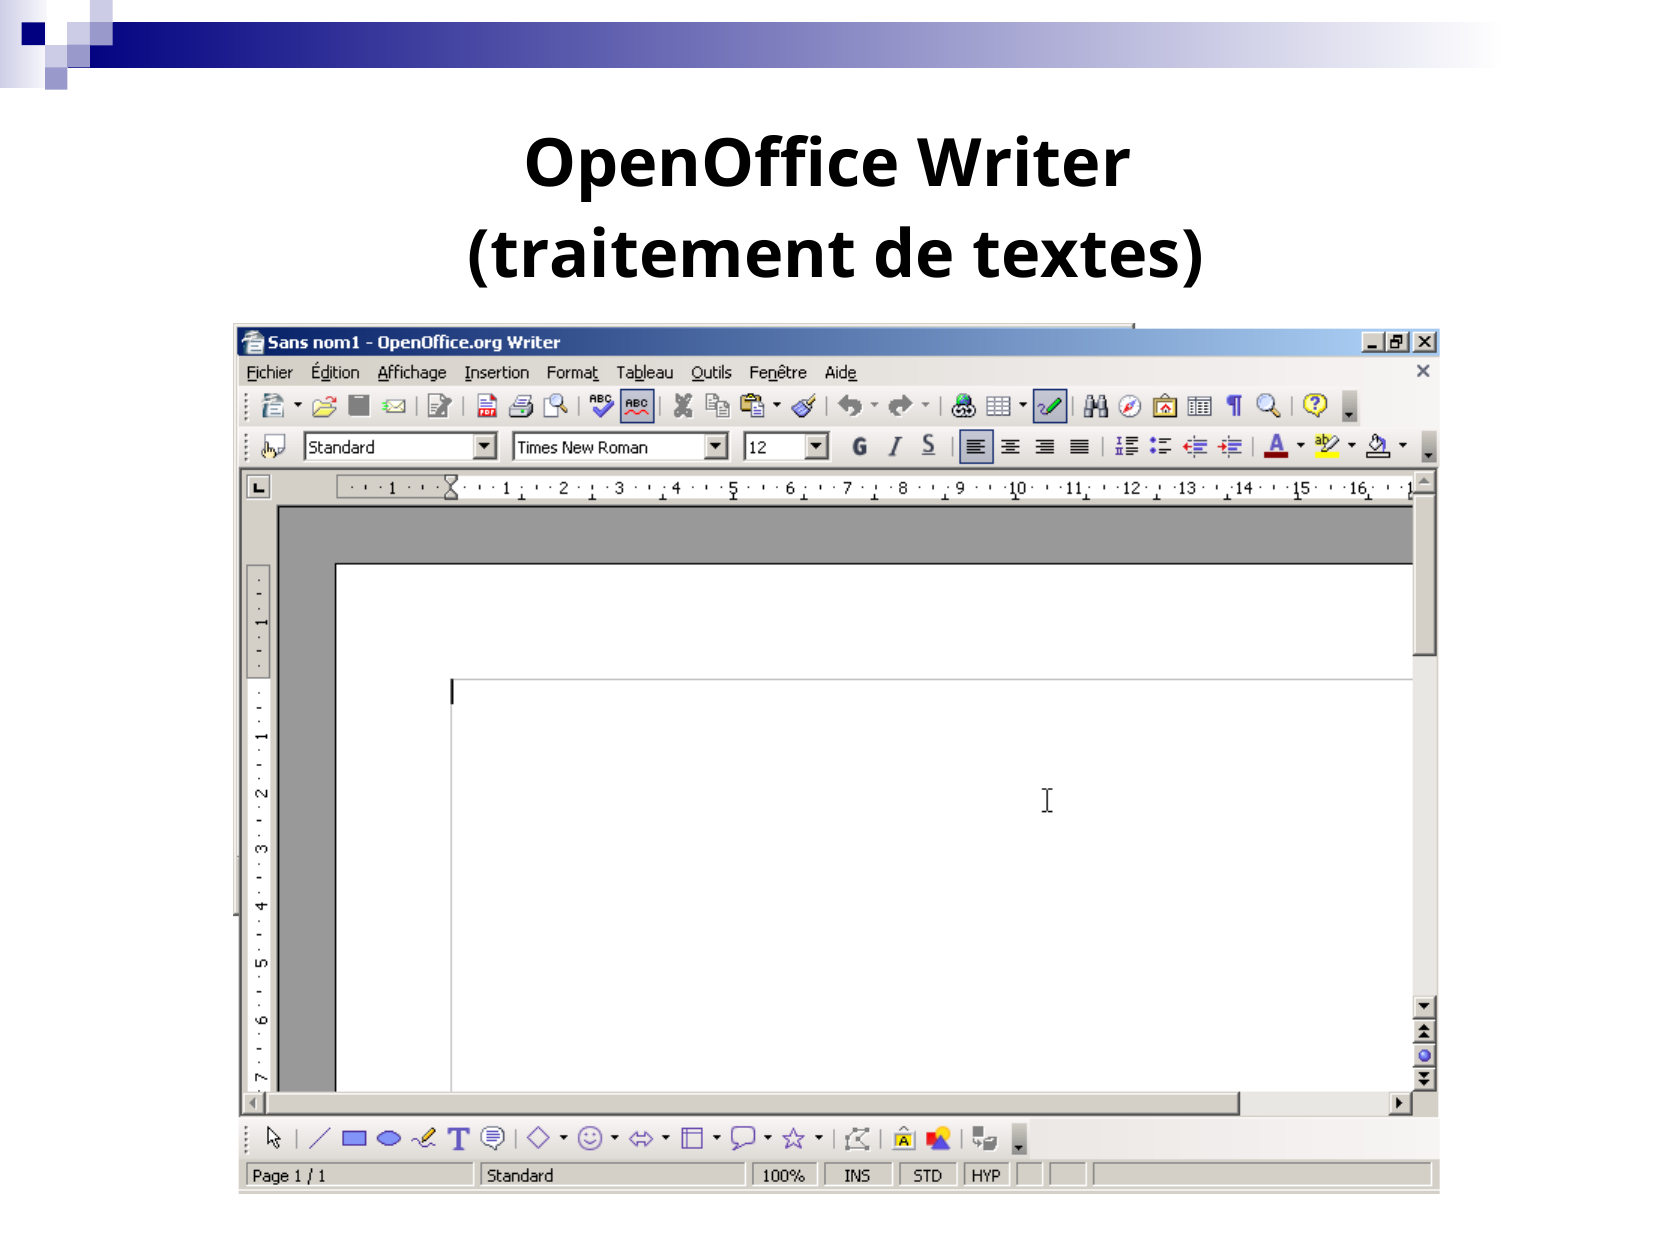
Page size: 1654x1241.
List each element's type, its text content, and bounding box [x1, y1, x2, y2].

picture [233, 323, 1446, 1194]
title OpenOffice Writer (traitement de textes) [121, 102, 1534, 311]
